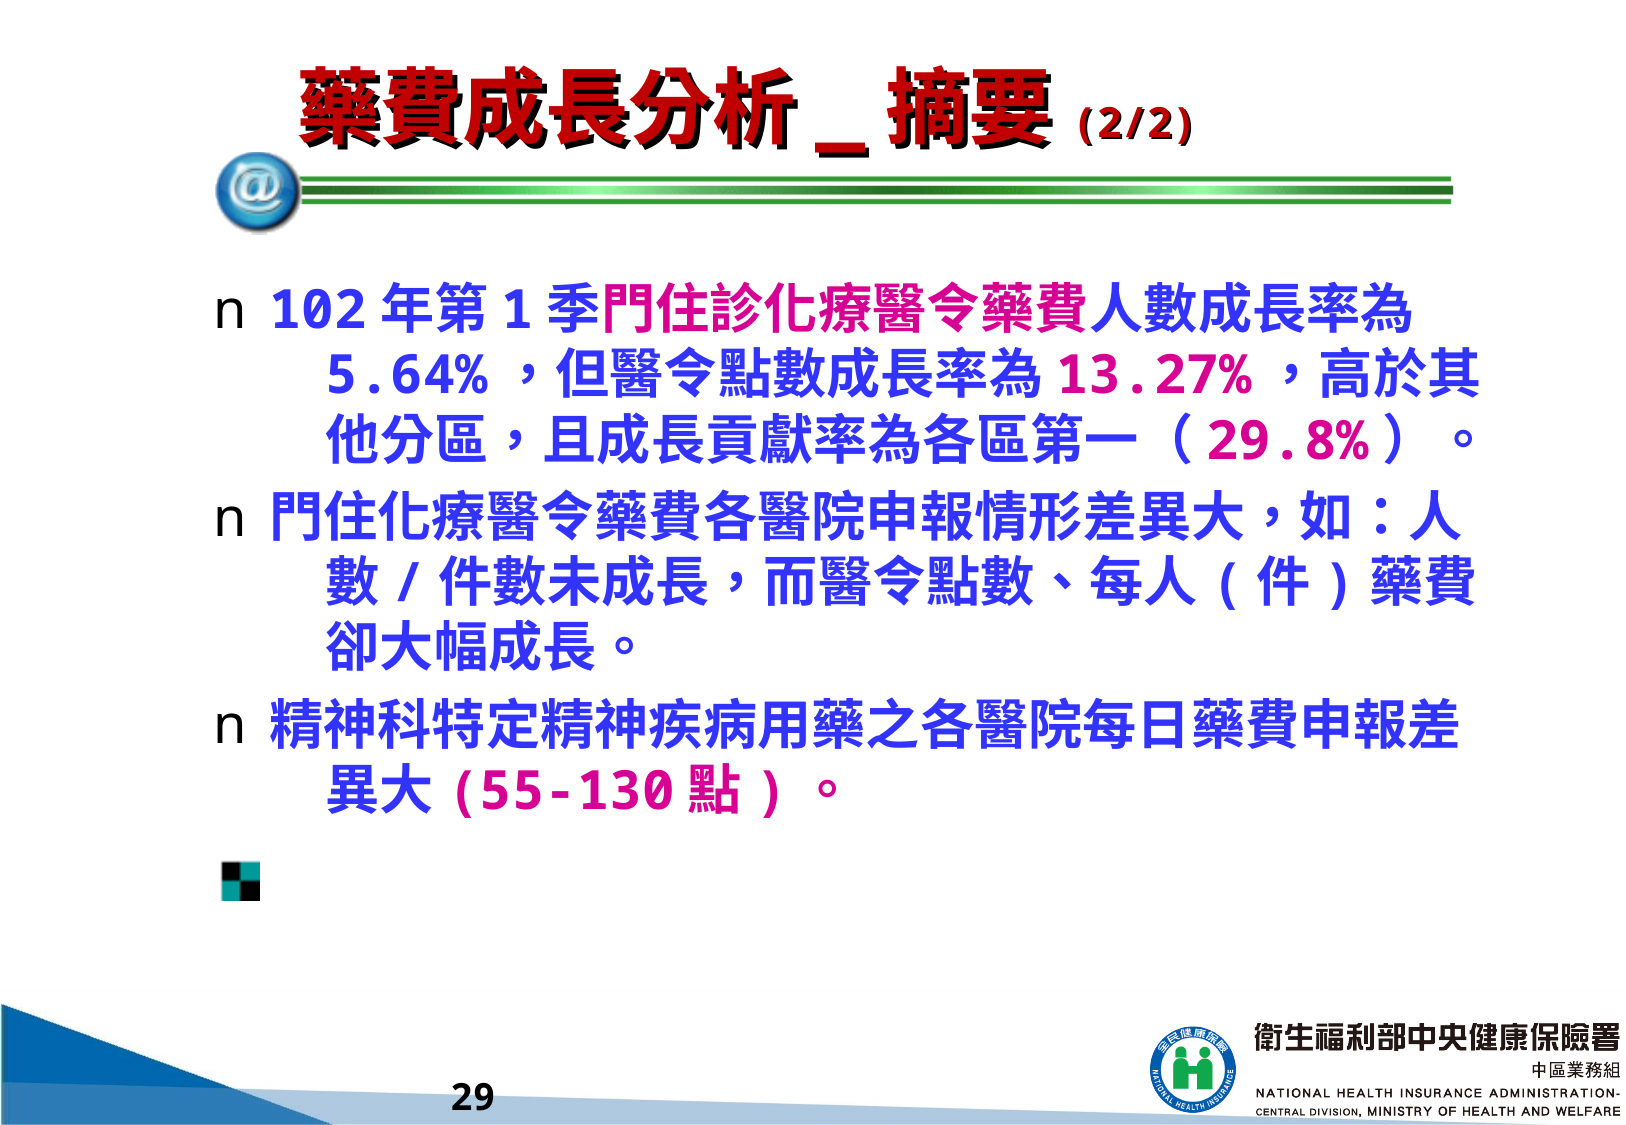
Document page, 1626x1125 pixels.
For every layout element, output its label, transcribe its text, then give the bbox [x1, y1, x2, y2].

title 藥費成長分析_摘要(2/2) [280, 10, 1562, 198]
text_box [435, 1065, 815, 1125]
list 102年第1季門住診化療醫令藥費人數成長率為5.64%，但醫令點數成長率為13.27%，高於其他分區，且成長貢獻率為各區第一（29.8%）。 門住化療醫令藥費各醫院申報情形差異大，如：人數/件數未成長，而醫令點數、每人(件)藥費卻大幅成長。 精神科特定精神疾病用藥之各醫院每日藥費申報差異大(55-130點)。 [198, 267, 1532, 1000]
